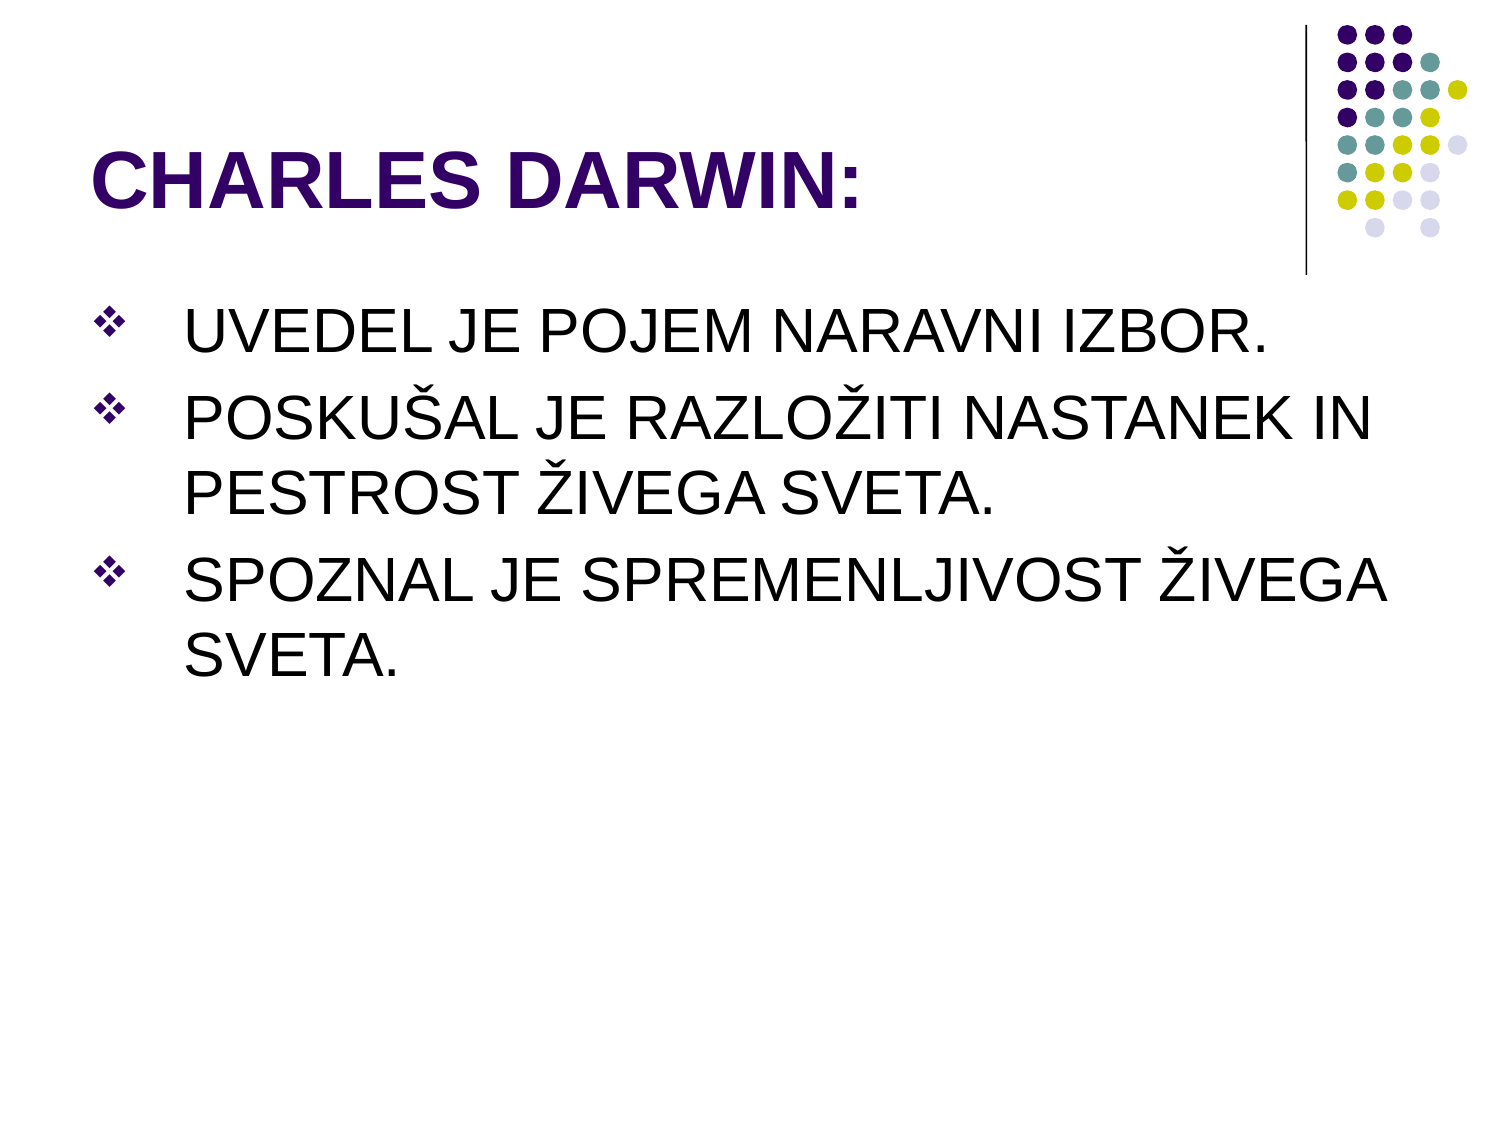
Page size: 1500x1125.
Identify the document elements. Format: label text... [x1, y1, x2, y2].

list UVEDEL JE POJEM NARAVNI IZBOR. POSKUŠAL JE RAZLOŽITI NASTANEK IN PESTROST ŽIVEGA SVETA. SPOZNAL JE SPREMENLJIVOST ŽIVEGA SVETA. [75, 282, 1425, 1006]
title CHARLES DARWIN: [75, 20, 1313, 233]
